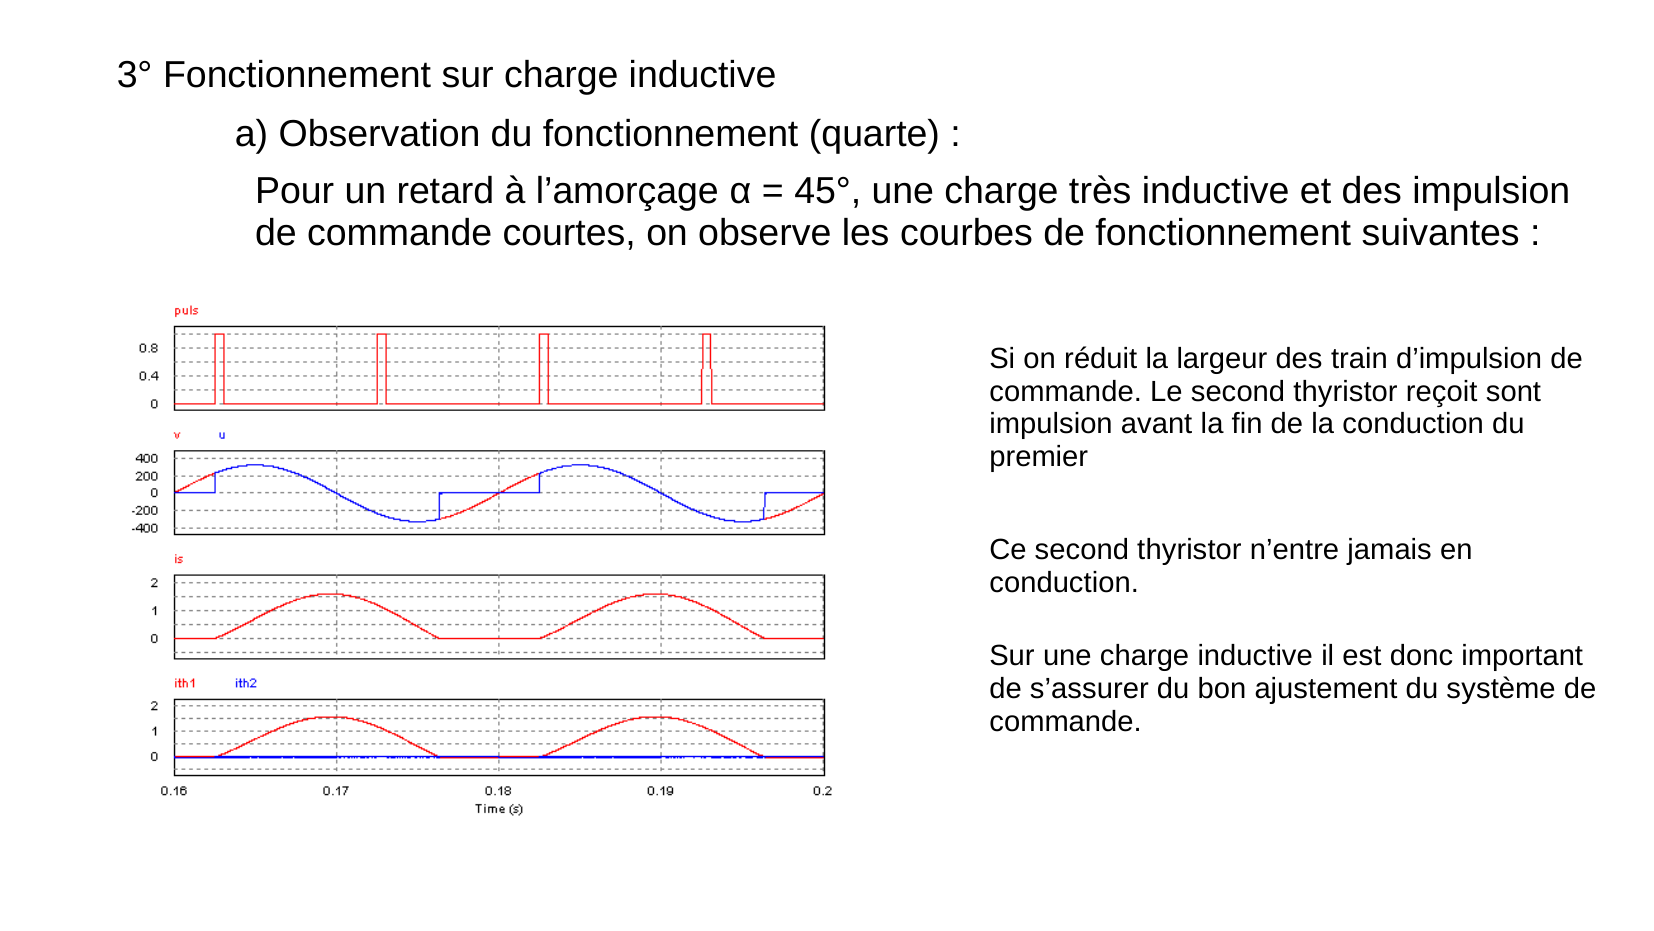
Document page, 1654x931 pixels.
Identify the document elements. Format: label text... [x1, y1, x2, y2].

text_box Si on réduit la largeur des train d’impulsion de commande. Le second thyristor reçoit sont impulsion avant la fin de la conduction du premier [974, 334, 1625, 481]
text_box 3° Fonctionnement sur charge inductive [102, 45, 792, 103]
text_box Ce second thyristor n’entre jamais en conduction. [974, 525, 1615, 613]
text_box a) Observation du fonctionnement (quarte) : [220, 104, 977, 162]
text_box Pour un retard à l’amorçage α = 45°, une charge très inductive et des impulsion de commande courtes, on observe les courbes de fonctionnement suivantes : [240, 161, 1610, 261]
text_box Sur une charge inductive il est donc important de s’assurer du bon ajustement du système de commande. [974, 632, 1615, 746]
picture [60, 293, 862, 841]
